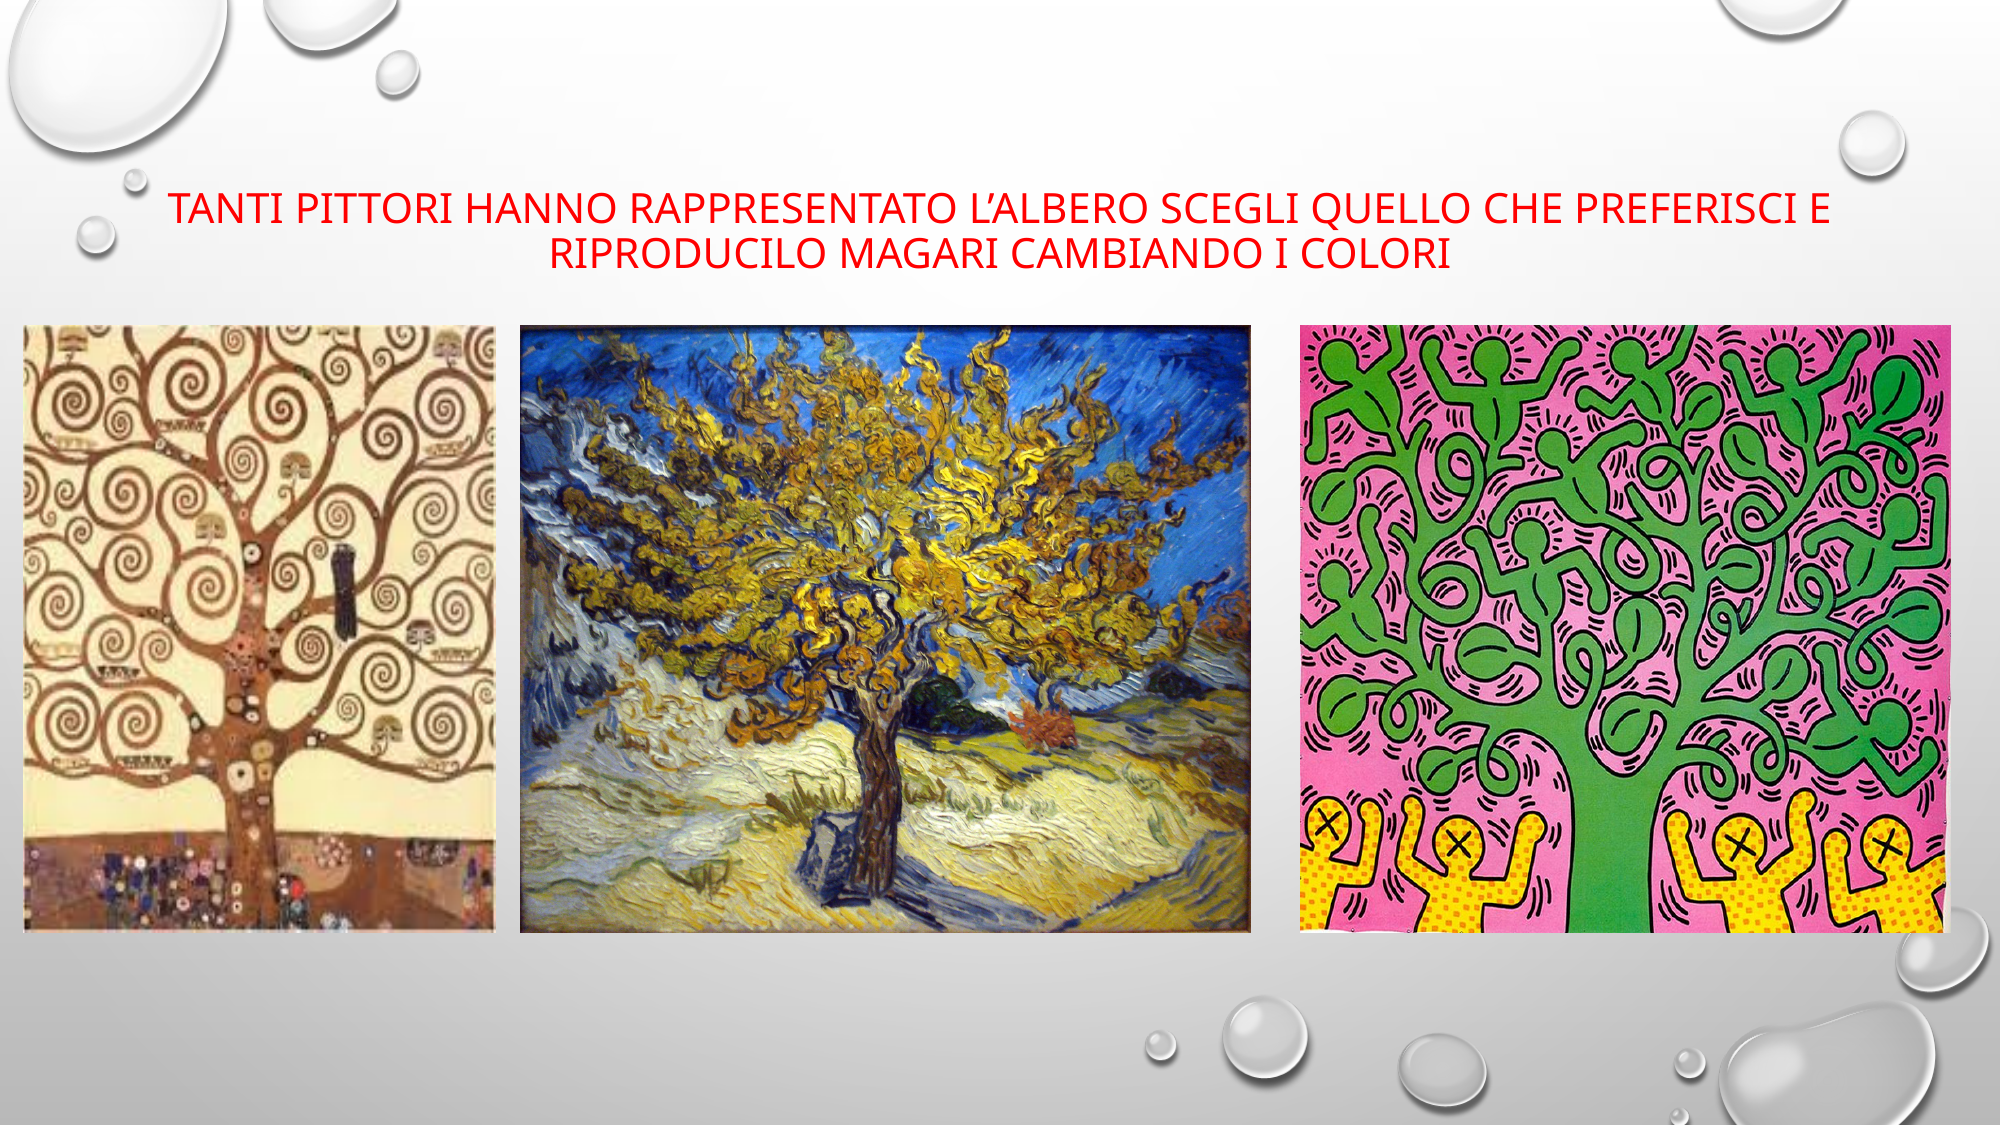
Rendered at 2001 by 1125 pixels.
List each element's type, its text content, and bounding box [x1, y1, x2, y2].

picture [1300, 325, 1951, 933]
picture [23, 325, 496, 933]
title Tanti pittori hanno rappresentato l’albero scegli quello che preferisci e riproducilo magari cambiando i colori [149, 101, 1851, 364]
picture [520, 325, 1251, 933]
